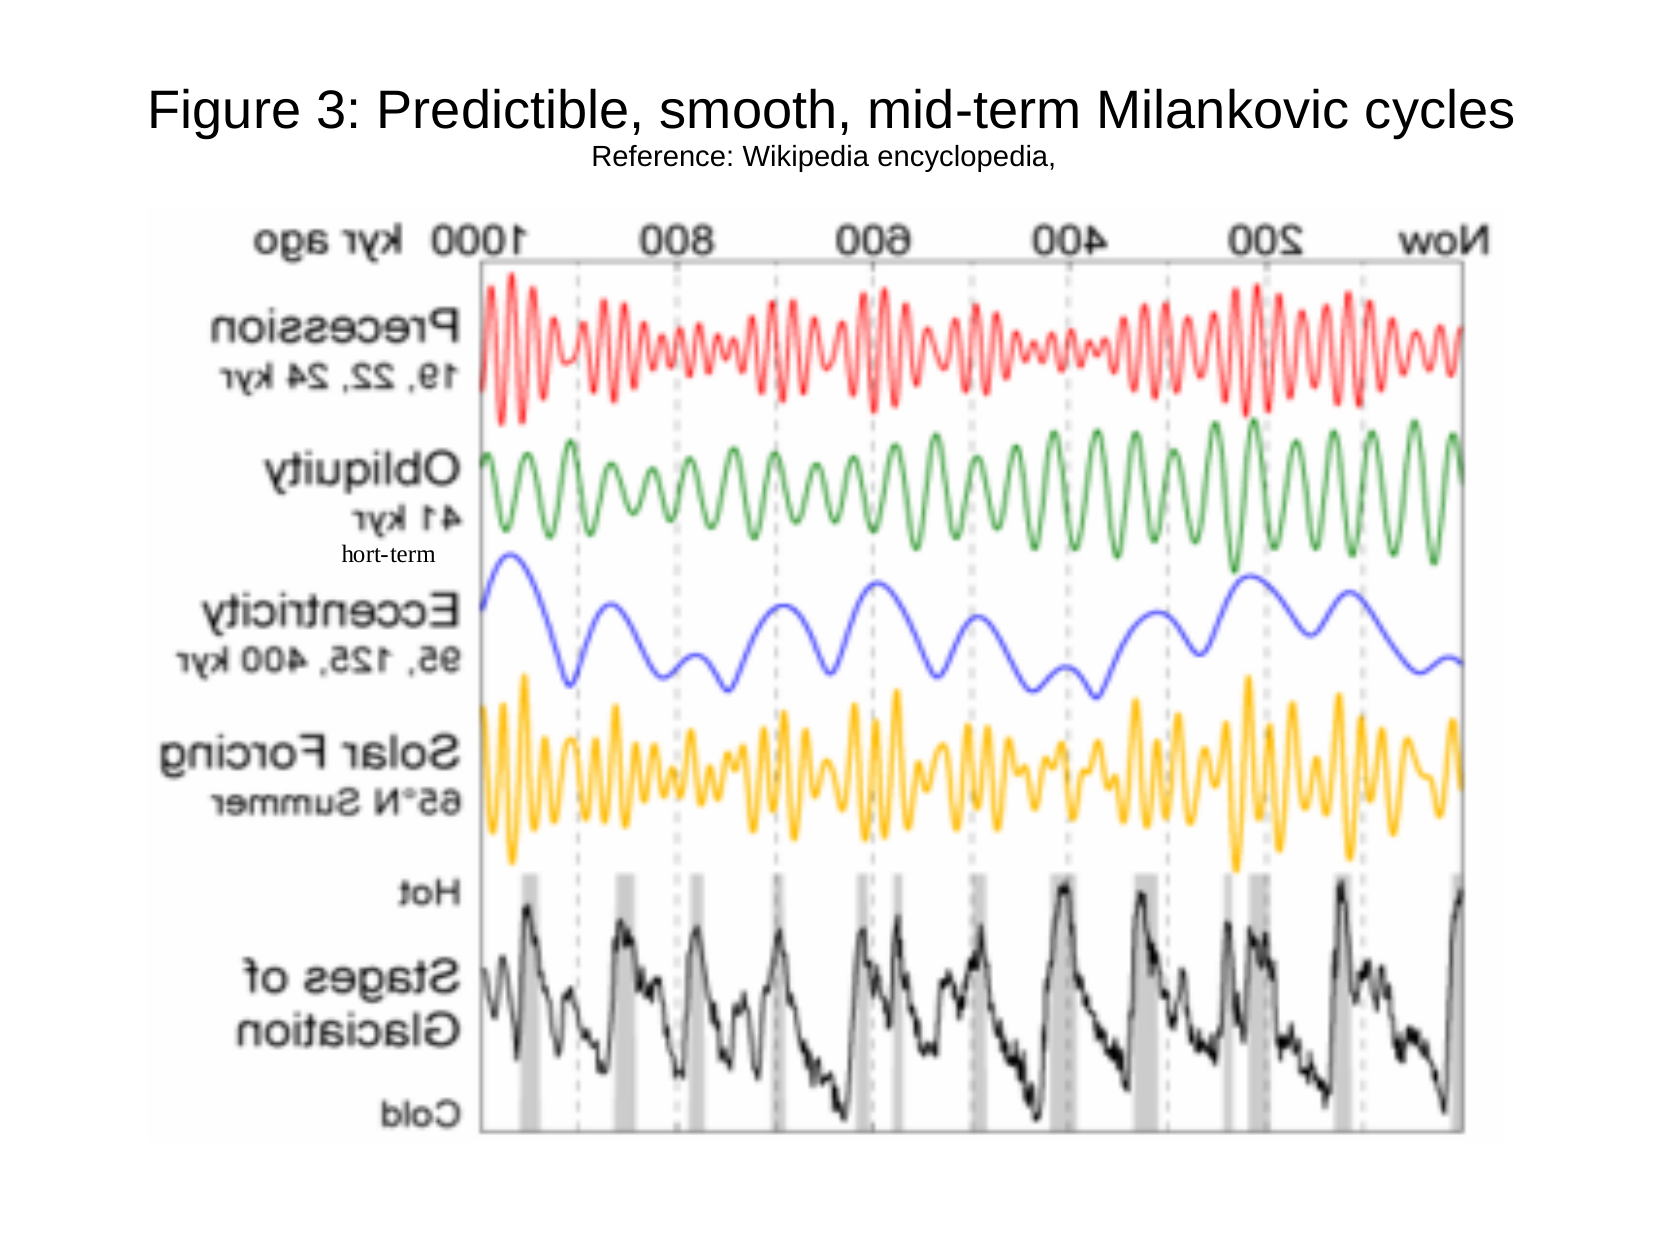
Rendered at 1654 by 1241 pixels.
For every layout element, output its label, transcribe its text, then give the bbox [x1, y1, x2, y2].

chart [340, 538, 1345, 716]
picture [147, 222, 1506, 1143]
title Figure 3: Predictible, smooth, mid-term Milankovic cycles Reference: Wikipedia encyclopedia, [88, 29, 1577, 222]
